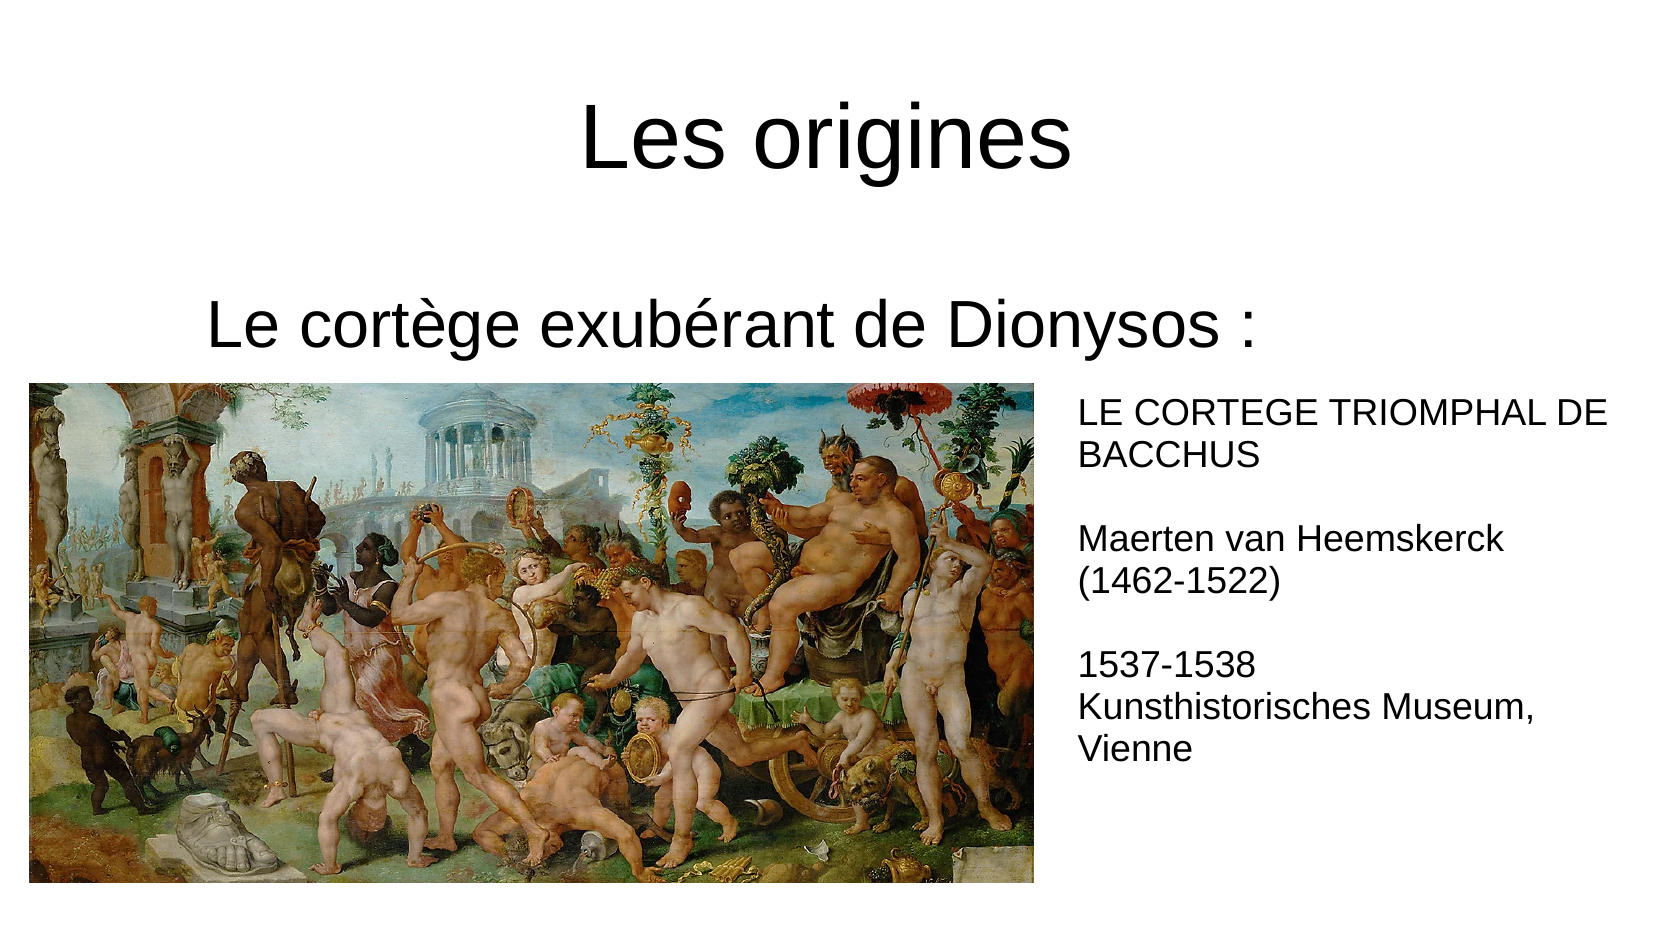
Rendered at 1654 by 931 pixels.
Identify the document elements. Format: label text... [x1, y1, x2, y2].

picture [29, 383, 1034, 883]
text_box LE CORTEGE TRIOMPHAL DE BACCHUS Maerten van Heemskerck (1462-1522) 1537-1538 Kunsthistorisches Museum, Vienne [1062, 383, 1625, 866]
list Le cortège exubérant de Dionysos : [135, 287, 1625, 827]
title Les origines [82, 59, 1571, 215]
